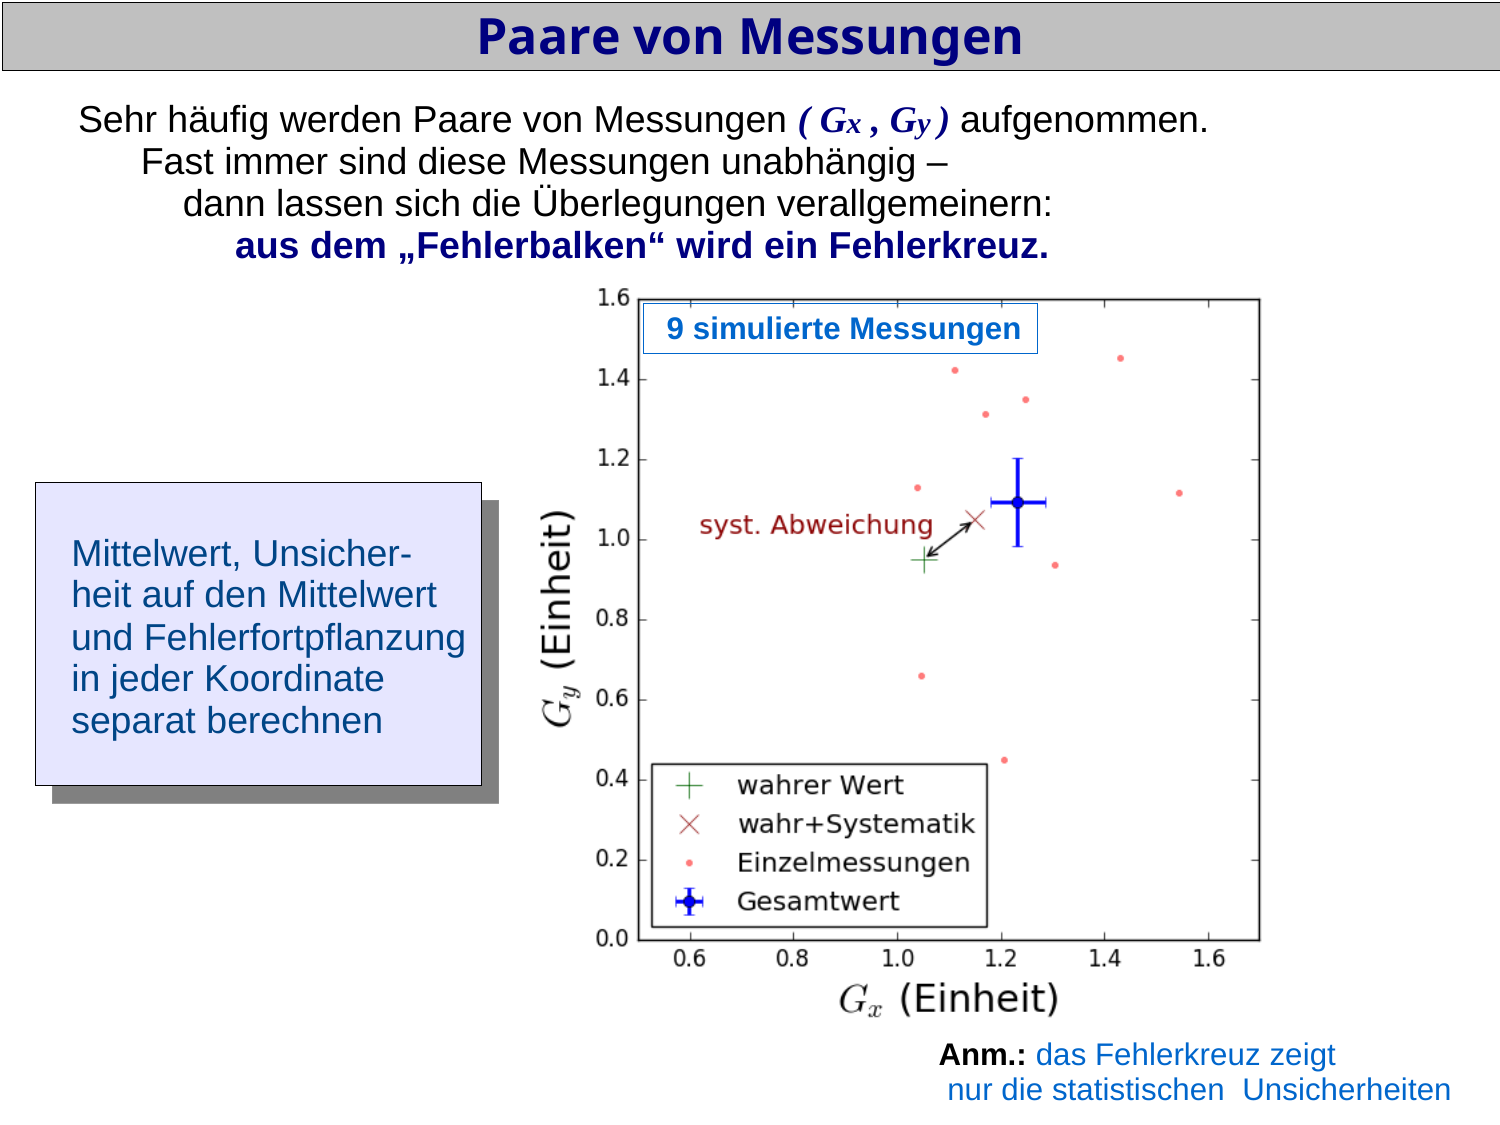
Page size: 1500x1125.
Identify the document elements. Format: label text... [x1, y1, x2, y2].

text_box Sehr häufig werden Paare von Messungen ( Gx , Gy ) aufgenommen. Fast immer sind diese Messungen unabhängig – dann lassen sich die Überlegungen verallgemeinern: aus dem „Fehlerbalken“ wird ein Fehlerkreuz. [63, 91, 1251, 281]
title Paare von Messungen [110, 0, 1392, 77]
text_box Anm.: das Fehlerkreuz zeigt nur die statistischen Unsicherheiten [923, 1029, 1468, 1115]
text_box 9 simulierte Messungen [643, 303, 1038, 354]
text_box Mittelwert, Unsicher- heit auf den Mittelwert und Fehlerfortpflanzung in jeder Koordinate separat berechnen [35, 482, 482, 786]
picture [538, 280, 1332, 1045]
